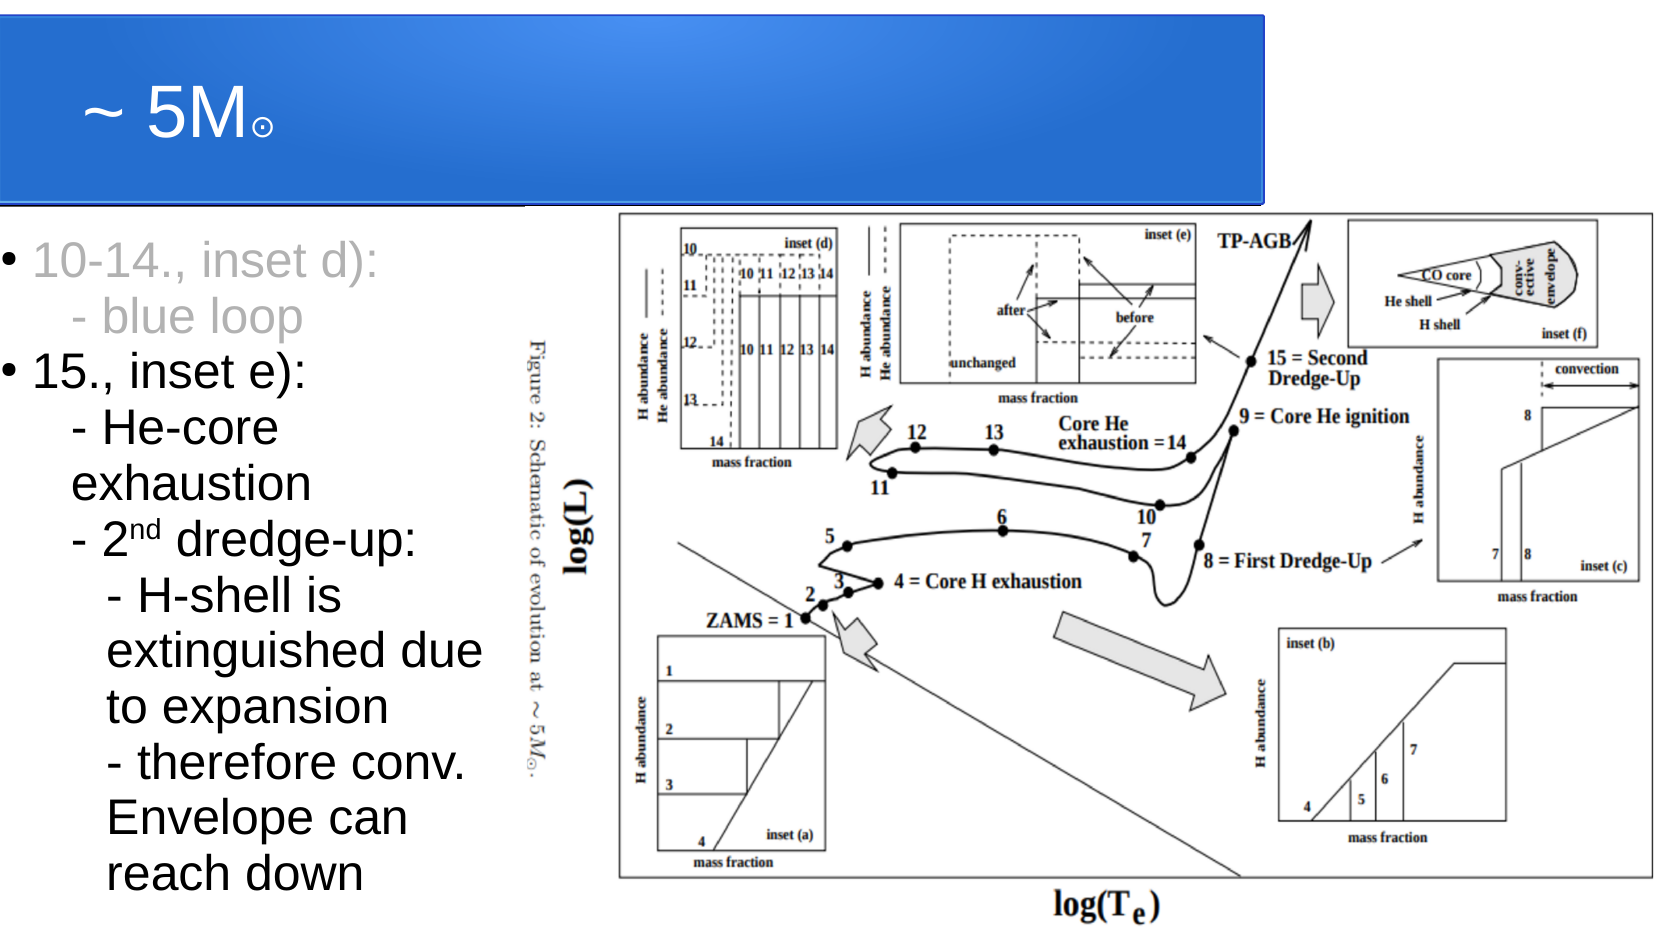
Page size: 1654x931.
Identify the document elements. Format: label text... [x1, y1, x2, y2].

title ~ 5M⊙ [82, 35, 1235, 189]
picture [525, 206, 1654, 931]
subtitle 10-14., inset d): - blue loop 15., inset e): - He-core exhaustion - 2nd dredge-up: - H-shell is extinguished due to expansion - therefore conv. Envelope can reach down [0, 231, 525, 903]
